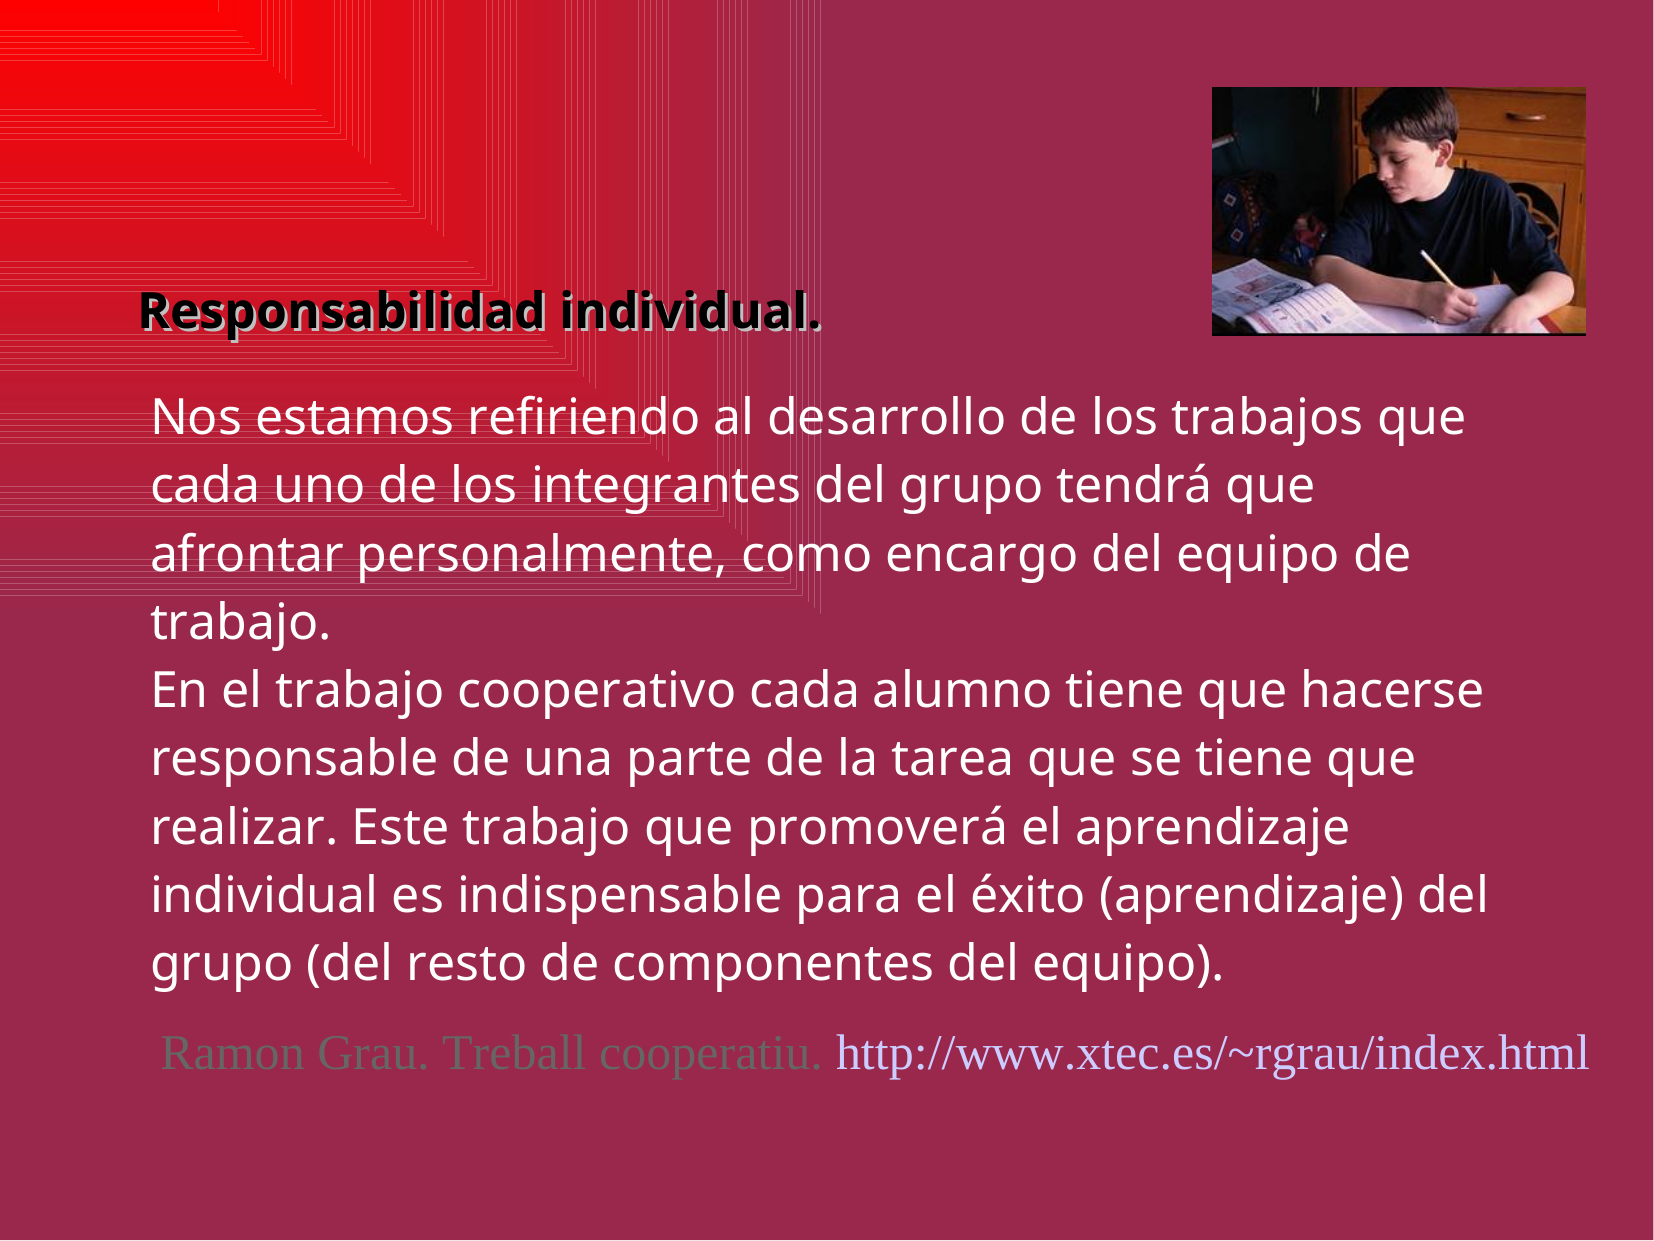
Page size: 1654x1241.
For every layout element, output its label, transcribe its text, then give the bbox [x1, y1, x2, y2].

text_box Nos estamos refiriendo al desarrollo de los trabajos que cada uno de los integrantes del grupo tendrá que afrontar personalmente, como encargo del equipo de trabajo. En el trabajo cooperativo cada alumno tiene que hacerse responsable de una parte de la tarea que se tiene que realizar. Este trabajo que promoverá el aprendizaje individual es indispensable para el éxito (aprendizaje) del grupo (del resto de componentes del equipo). [150, 419, 1501, 1034]
picture [1212, 87, 1586, 336]
text_box Ramon Grau. Treball cooperatiu. http://www.xtec.es/~rgrau/index.html [160, 1024, 1591, 1087]
text_box Responsabilidad individual. [137, 274, 1654, 419]
